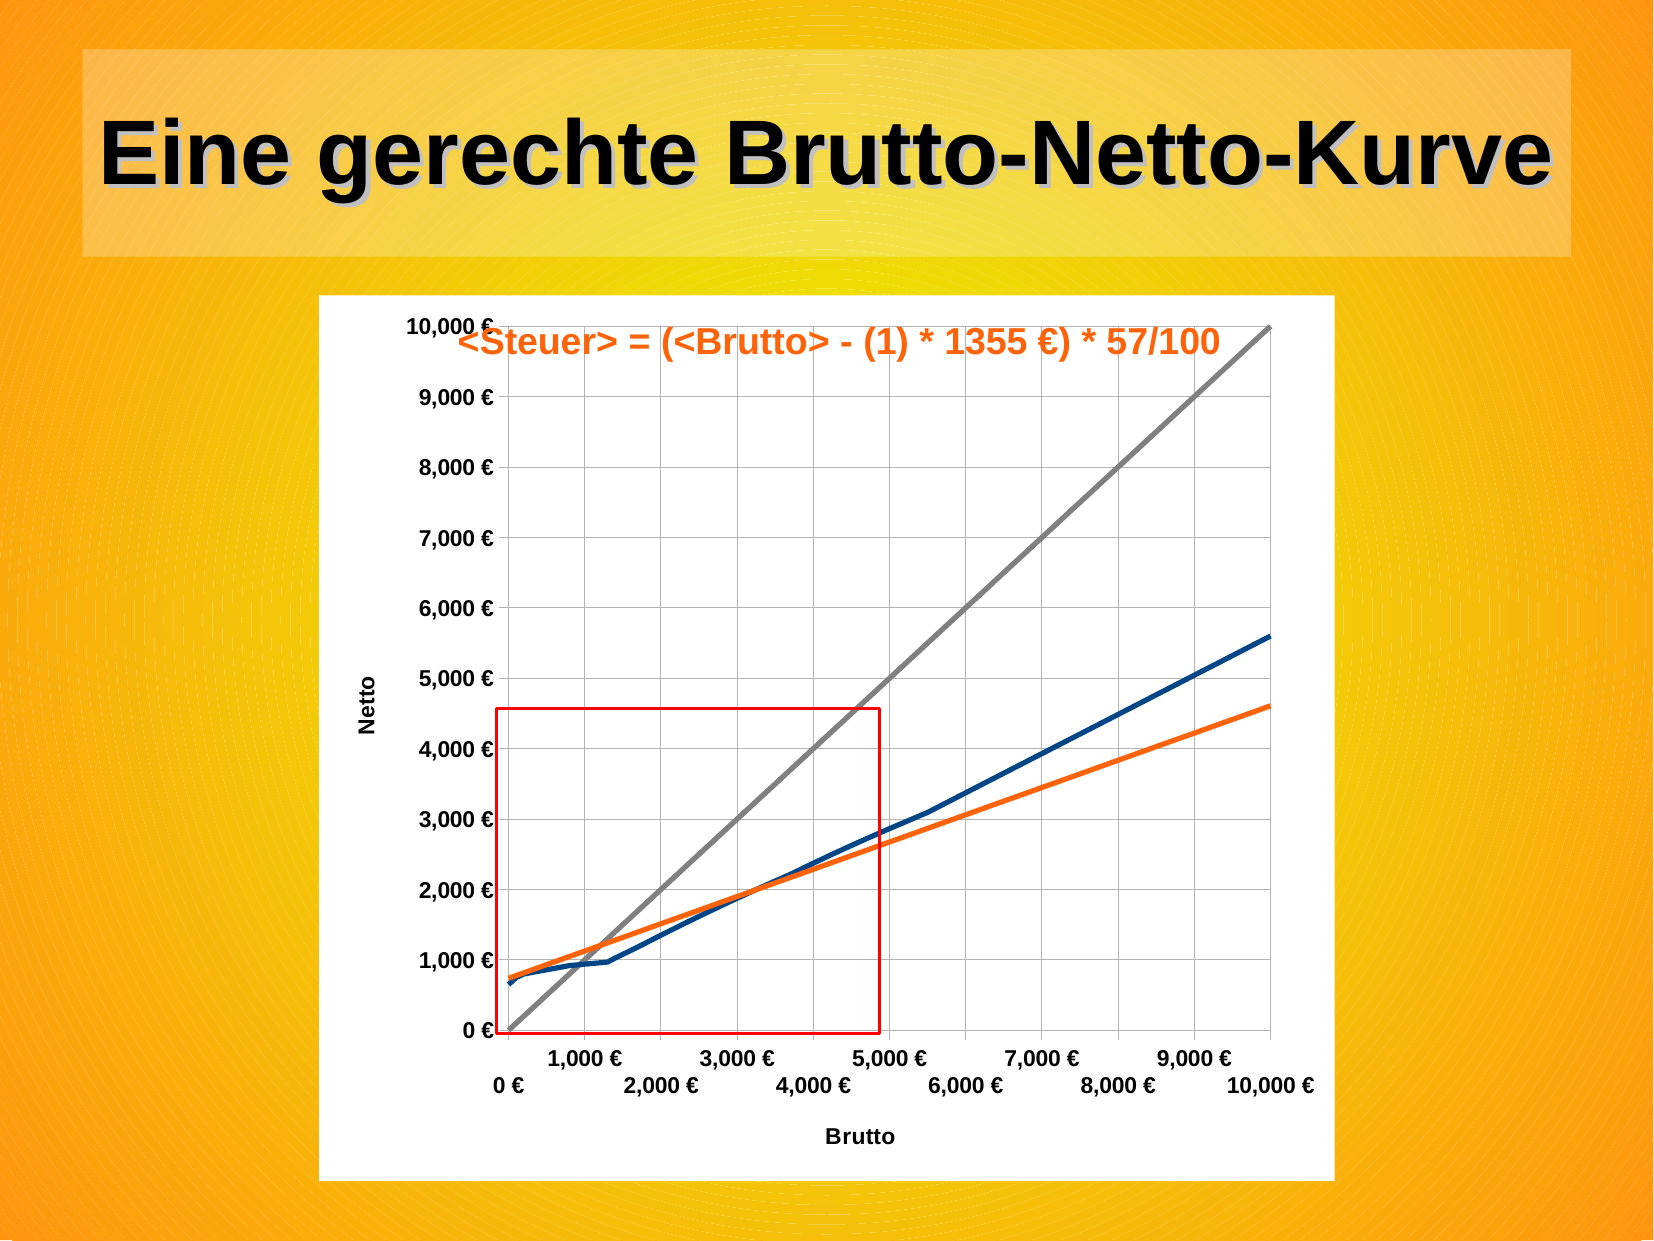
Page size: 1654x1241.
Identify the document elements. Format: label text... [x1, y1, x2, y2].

chart [319, 295, 1335, 1182]
title Eine gerechte Brutto-Netto-Kurve [82, 49, 1571, 257]
text_box <Steuer> = (<Brutto> - (1) * 1355 €) * 57/100 [442, 313, 1237, 370]
